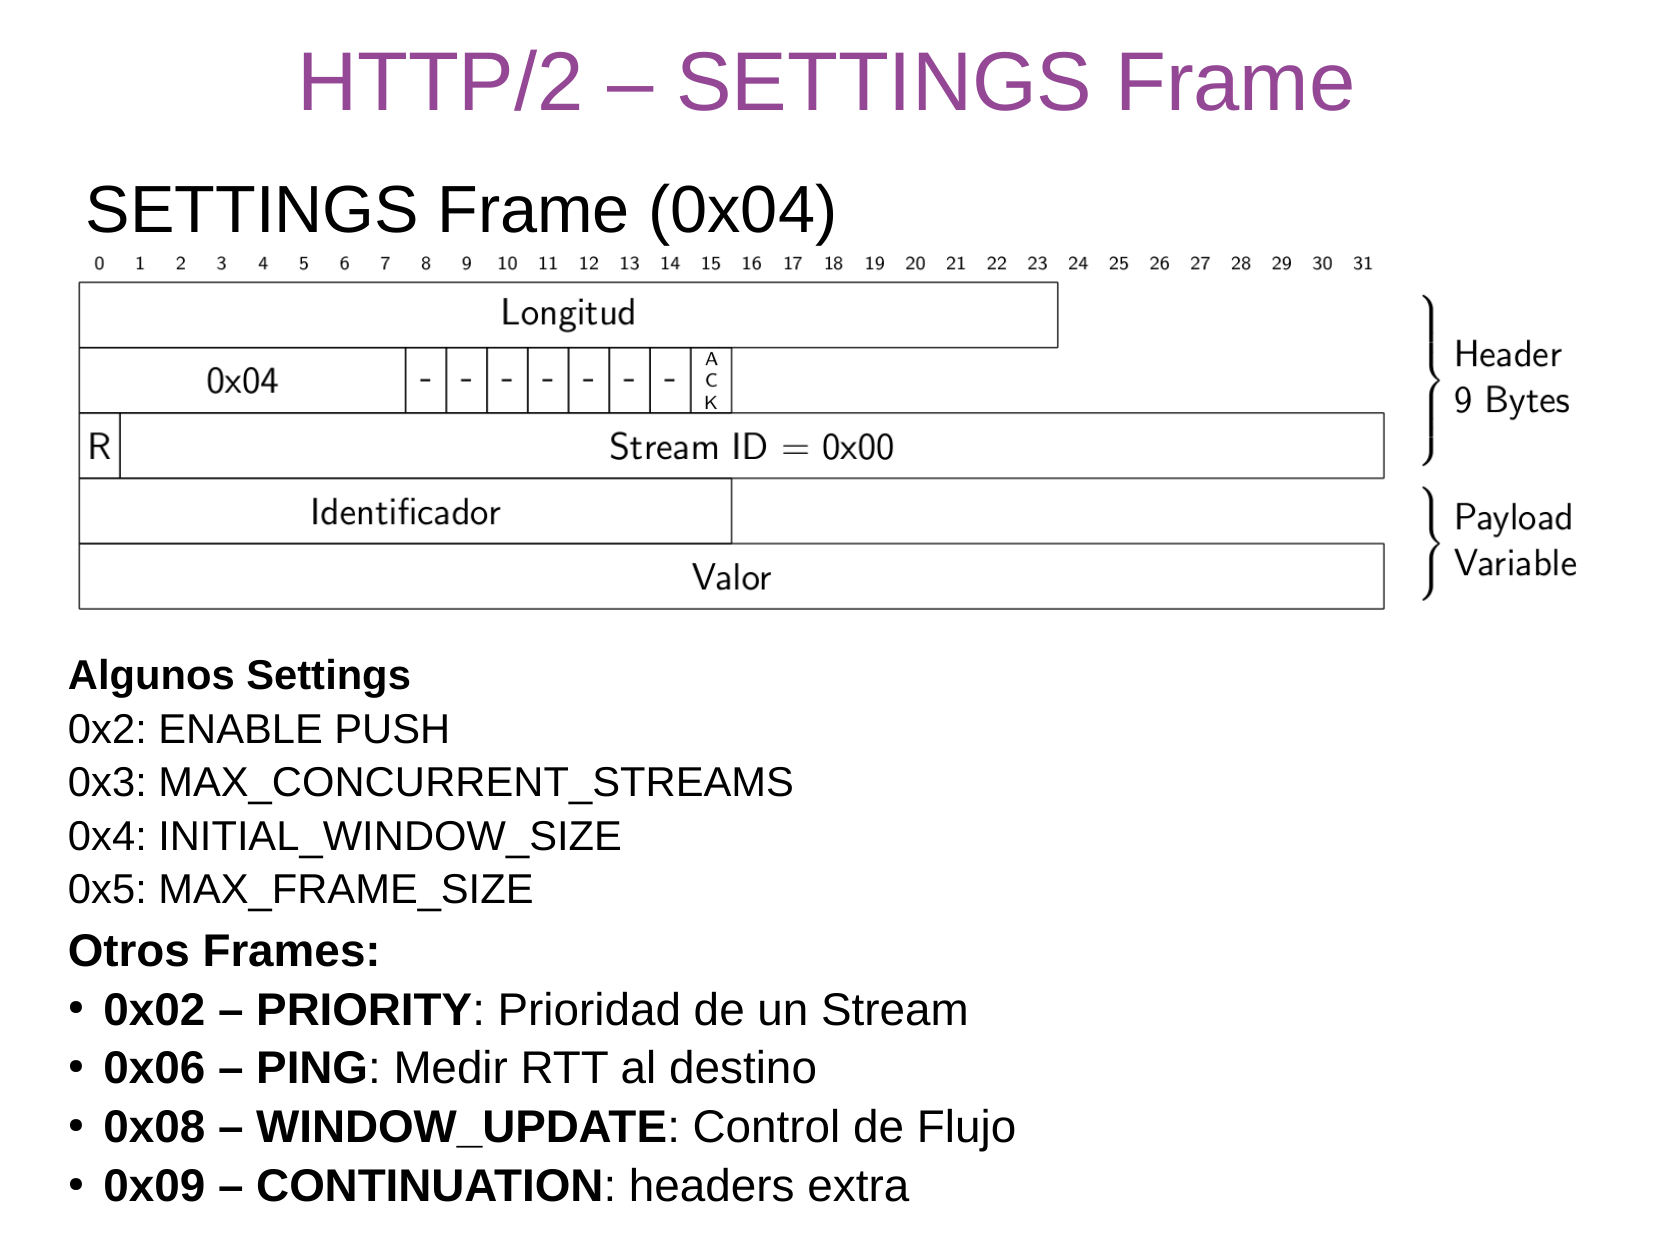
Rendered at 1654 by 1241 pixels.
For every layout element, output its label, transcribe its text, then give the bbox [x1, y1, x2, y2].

picture [71, 251, 1583, 615]
title HTTP/2 – SETTINGS Frame [82, 0, 1571, 186]
text_box Otros Frames: 0x02 – PRIORITY: Prioridad de un Stream 0x06 – PING: Medir RTT al destino 0x08 – WINDOW_UPDATE: Control de Flujo 0x09 – CONTINUATION: headers extra [53, 909, 1613, 1219]
text_box Algunos Settings 0x2: ENABLE PUSH 0x3: MAX_CONCURRENT_STREAMS 0x4: INITIAL_WINDOW_SIZE 0x5: MAX_FRAME_SIZE [53, 637, 934, 909]
text_box SETTINGS Frame (0x04) [71, 164, 854, 254]
